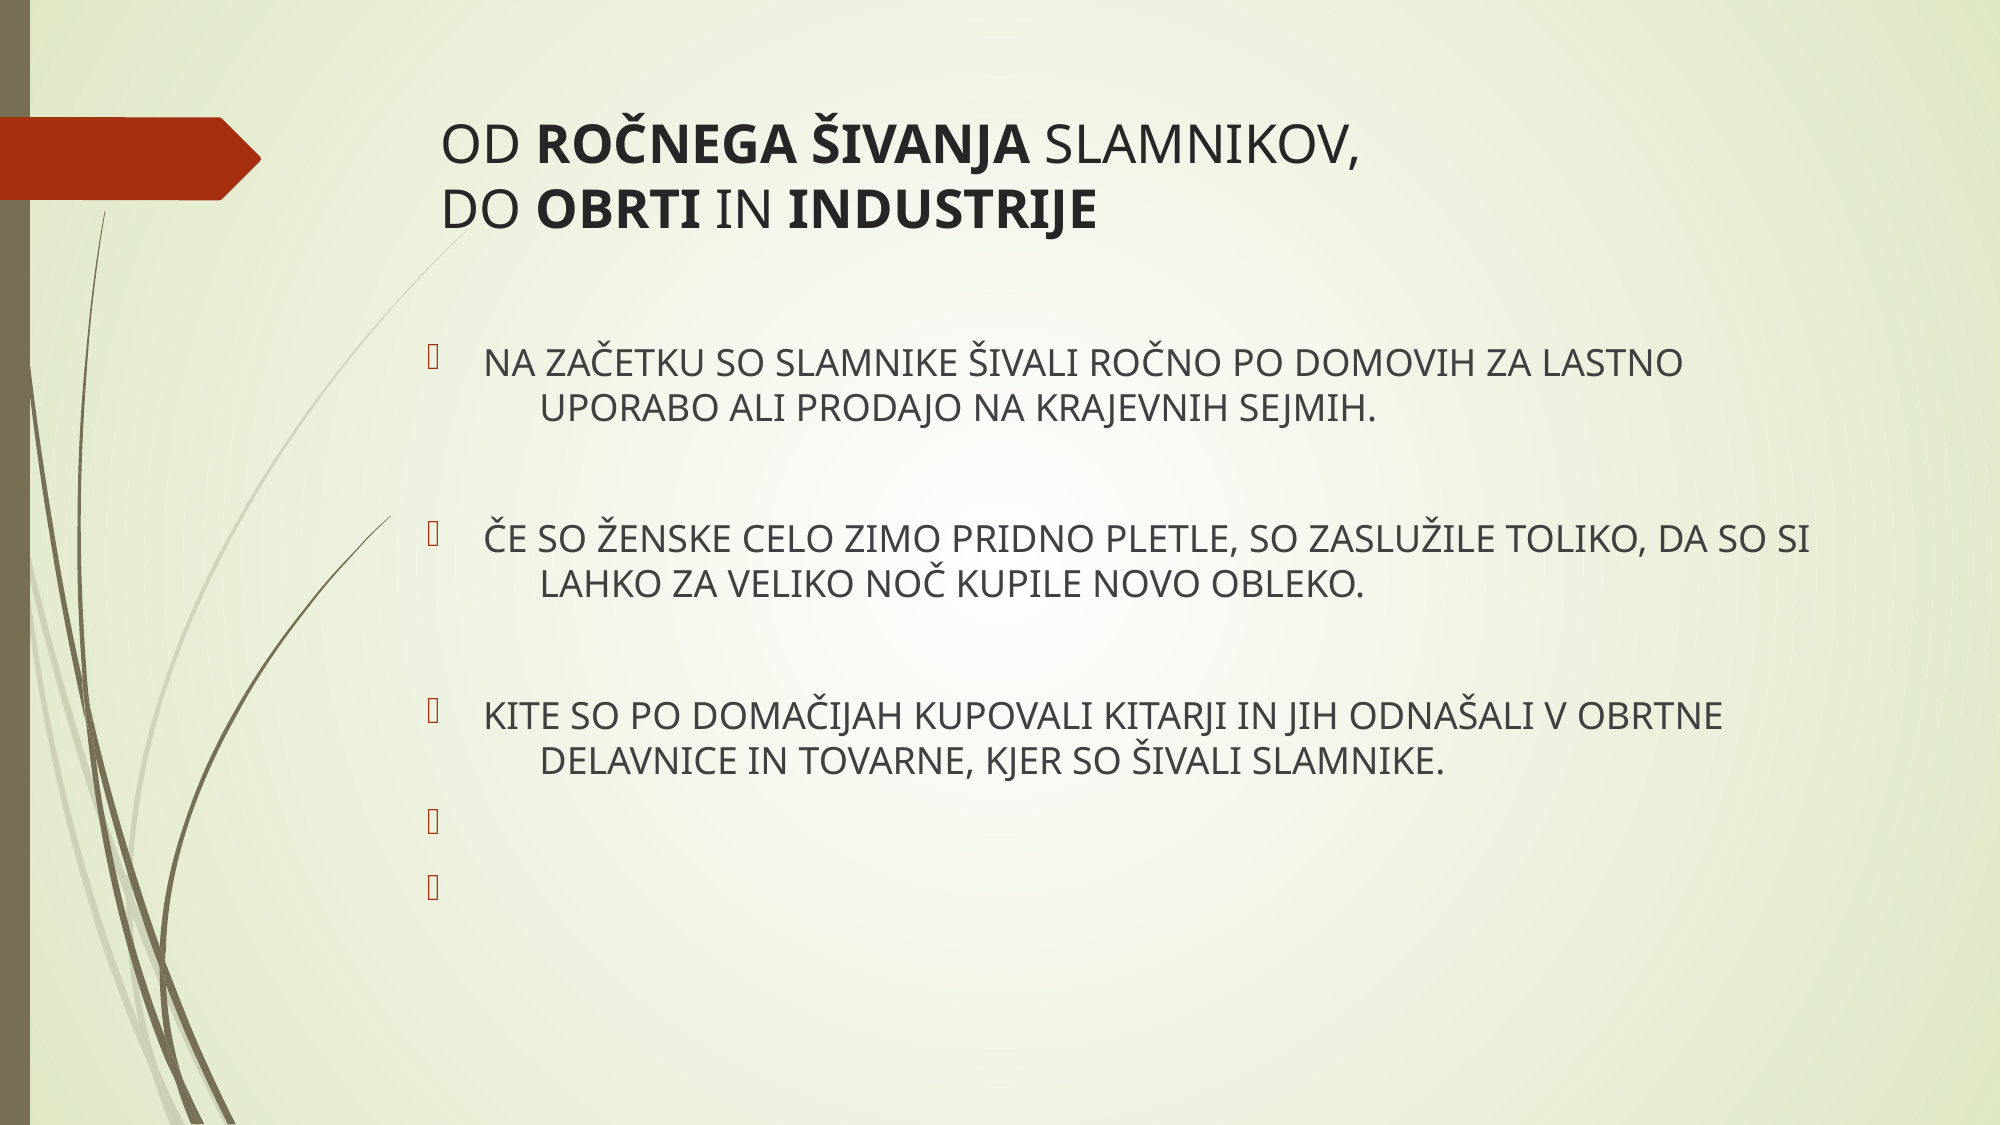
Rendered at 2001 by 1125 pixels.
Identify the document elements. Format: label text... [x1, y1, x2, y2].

title OD ROČNEGA ŠIVANJA SLAMNIKOV, DO OBRTI IN INDUSTRIJE [425, 102, 1888, 313]
list NA ZAČETKU SO SLAMNIKE ŠIVALI ROČNO PO DOMOVIH ZA LASTNO UPORABO ALI PRODAJO NA KRAJEVNIH SEJMIH. ČE SO ŽENSKE CELO ZIMO PRIDNO PLETLE, SO ZASLUŽILE TOLIKO, DA SO SI LAHKO ZA VELIKO NOČ KUPILE NOVO OBLEKO. KITE SO PO DOMAČIJAH KUPOVALI KITARJI IN JIH ODNAŠALI V OBRTNE DELAVNICE IN TOVARNE, KJER SO ŠIVALI SLAMNIKE. [411, 331, 1875, 951]
